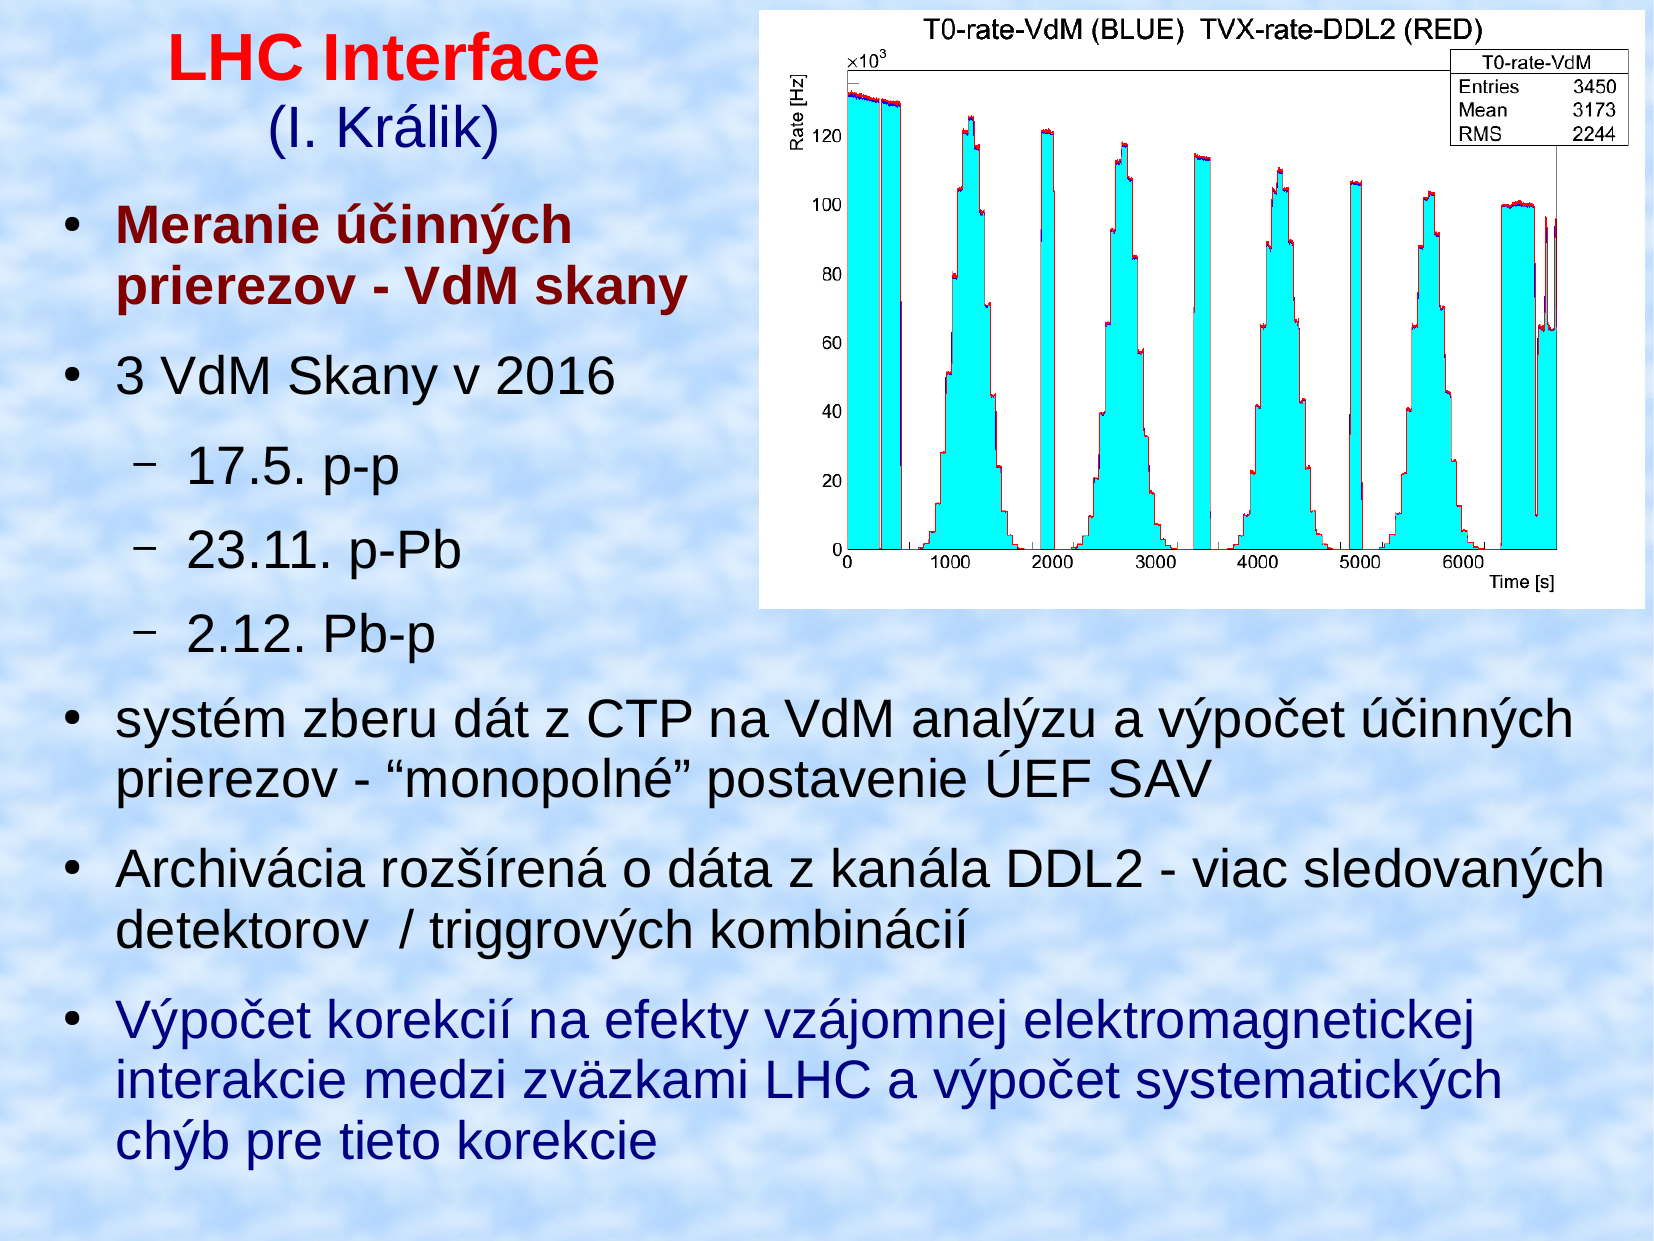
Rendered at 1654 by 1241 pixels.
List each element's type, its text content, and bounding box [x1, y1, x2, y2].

picture [0, 0, 1654, 1241]
title LHC Interface (I. Králik) [15, 0, 754, 181]
list Meranie účinných prierezov - VdM skany 3 VdM Skany v 2016 17.5. p-p 23.11. p-Pb 2.12. Pb-p systém zberu dát z CTP na VdM analýzu a výpočet účinných prierezov - “monopolné” postavenie ÚEF SAV Archivácia rozšírená o dáta z kanála DDL2 - viac sledovaných detektorov / triggrových kombinácií Výpočet korekcií na efekty vzájomnej elektromagnetickej interakcie medzi zväzkami LHC a výpočet systematických chýb pre tieto korekcie [45, 195, 1621, 1186]
